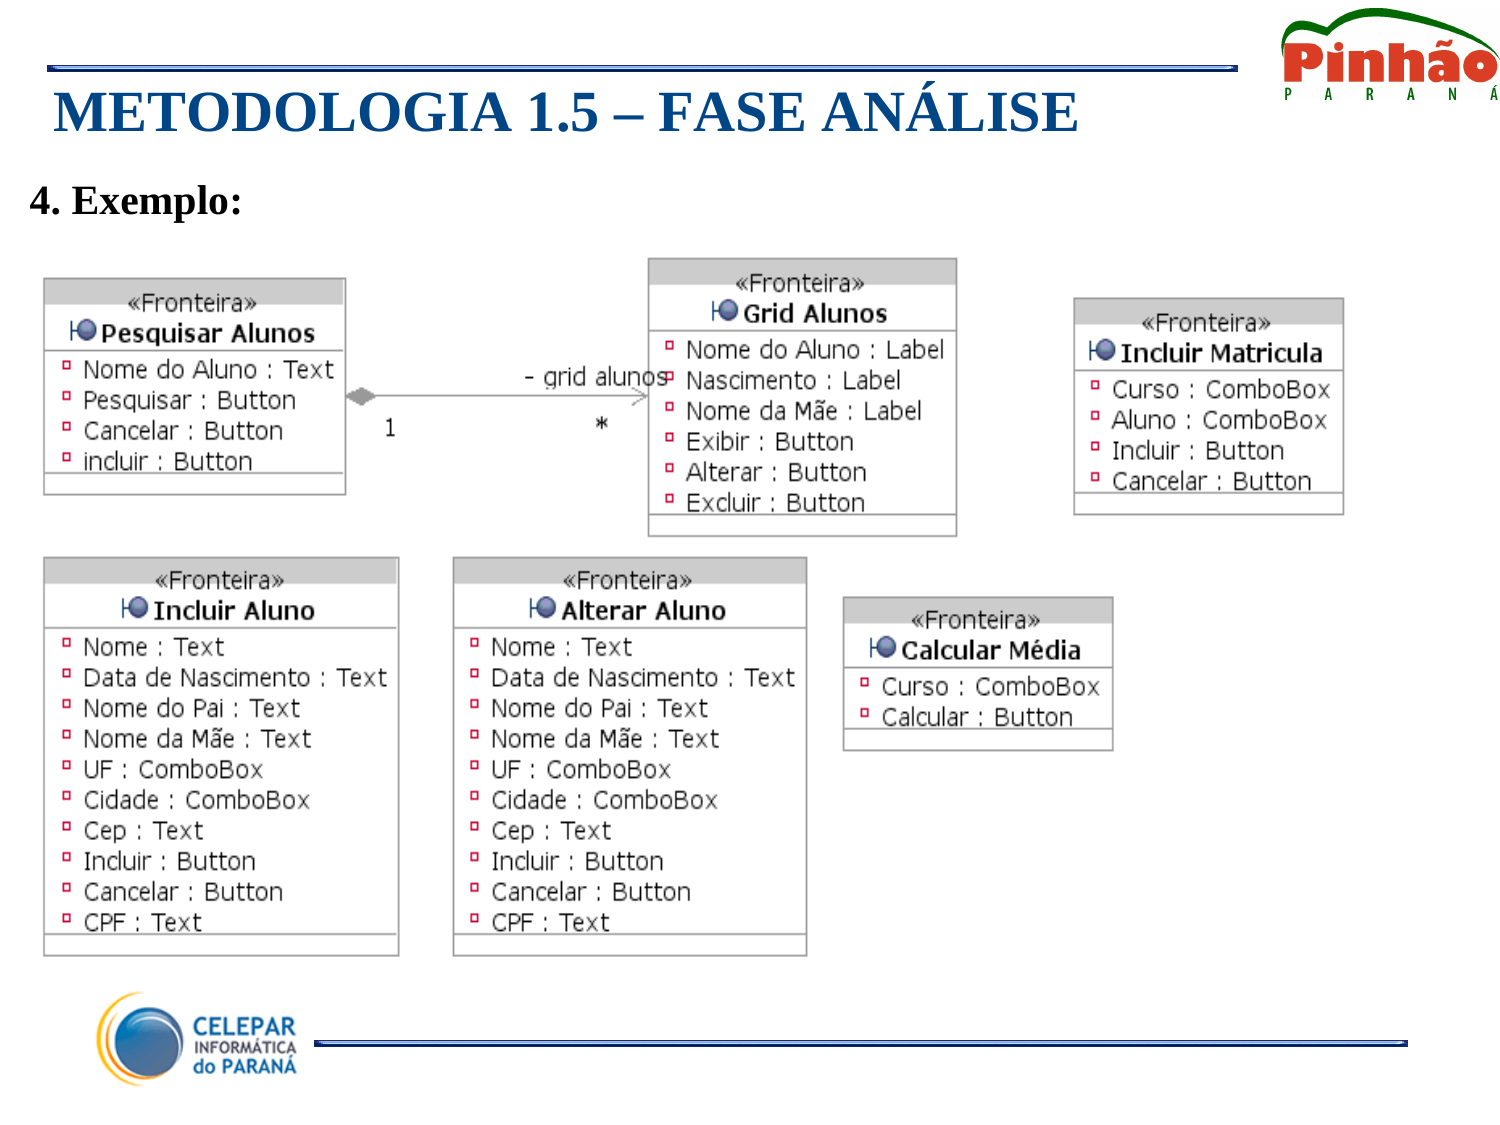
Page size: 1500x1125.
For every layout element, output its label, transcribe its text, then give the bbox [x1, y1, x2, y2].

picture [1281, 8, 1500, 100]
text_box 4. Exemplo: [29, 177, 1449, 585]
picture [95, 989, 303, 1091]
picture [29, 242, 1359, 975]
text_box METODOLOGIA 1.5 – FASE ANÁLISE [53, 79, 1081, 156]
